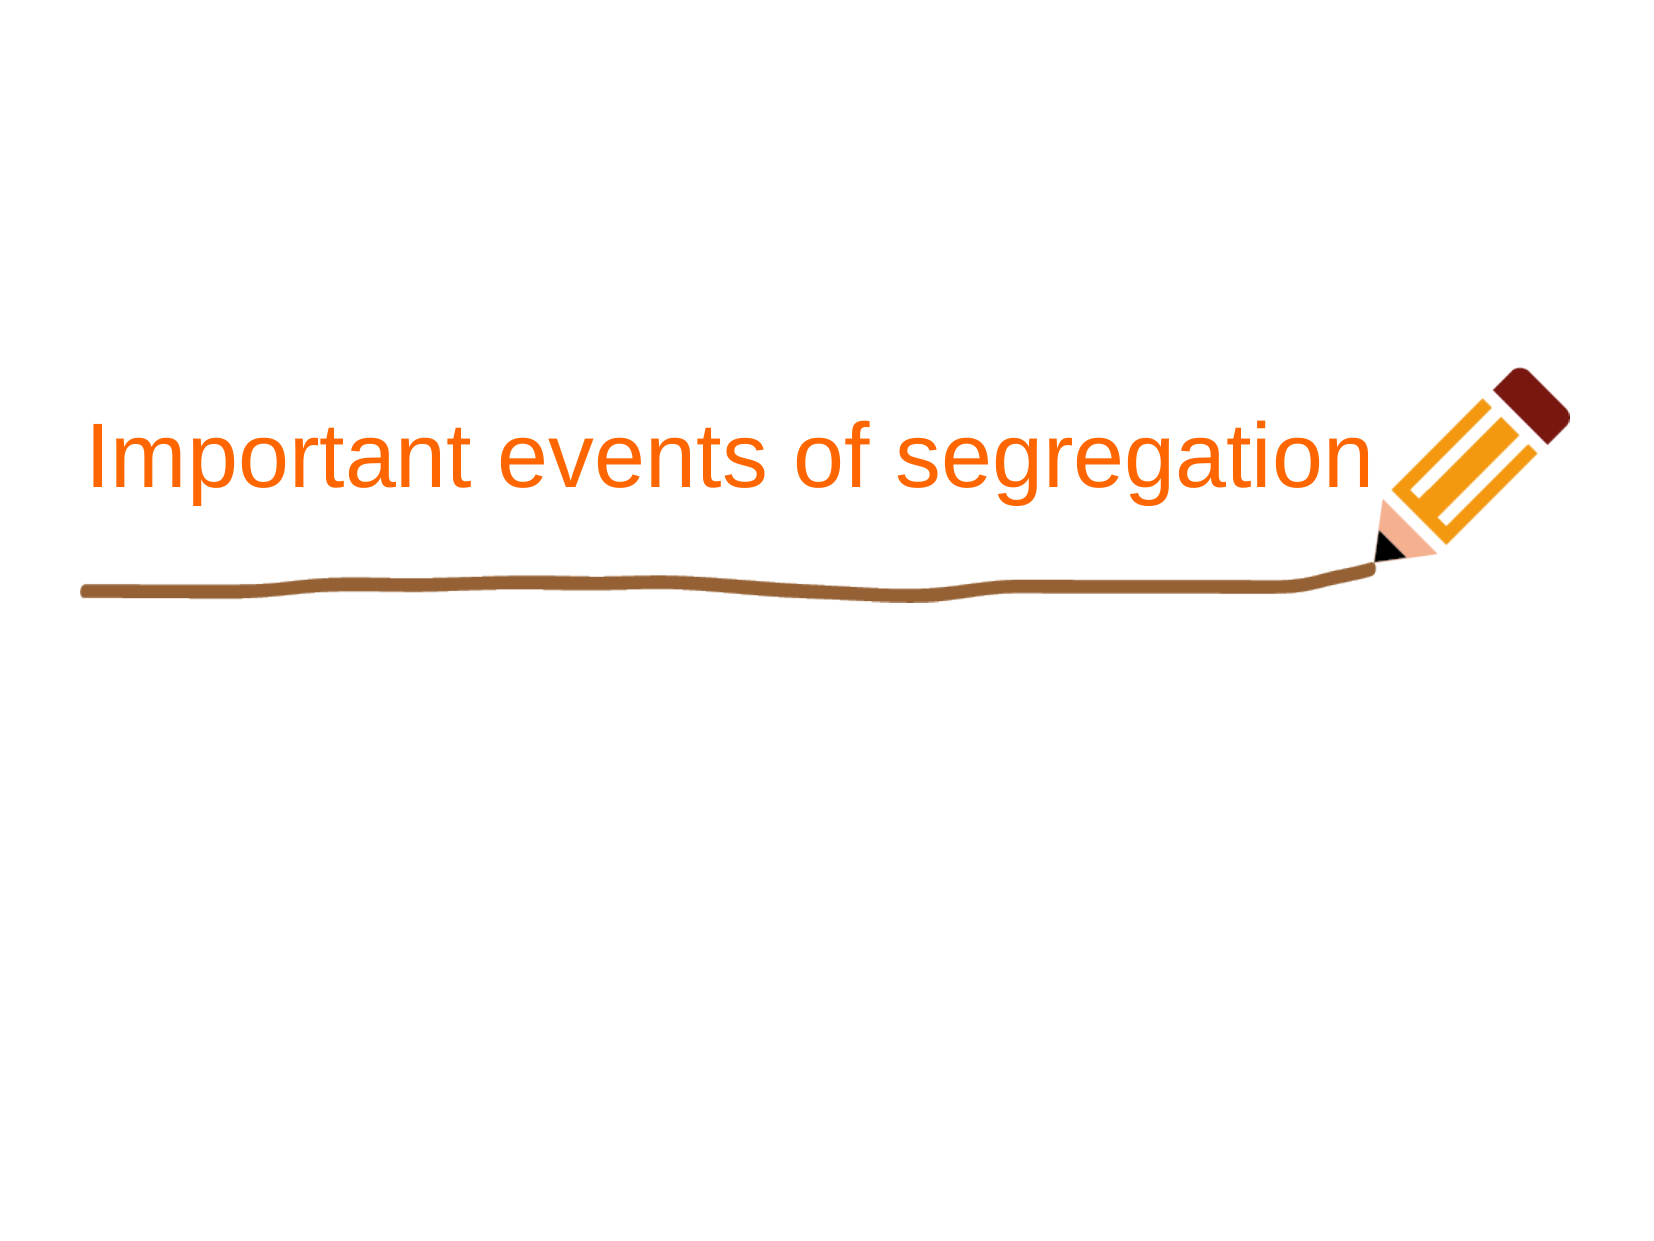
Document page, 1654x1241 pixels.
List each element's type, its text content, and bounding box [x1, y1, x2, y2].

title Important events of segregation [82, 352, 1379, 560]
picture [80, 367, 1570, 603]
